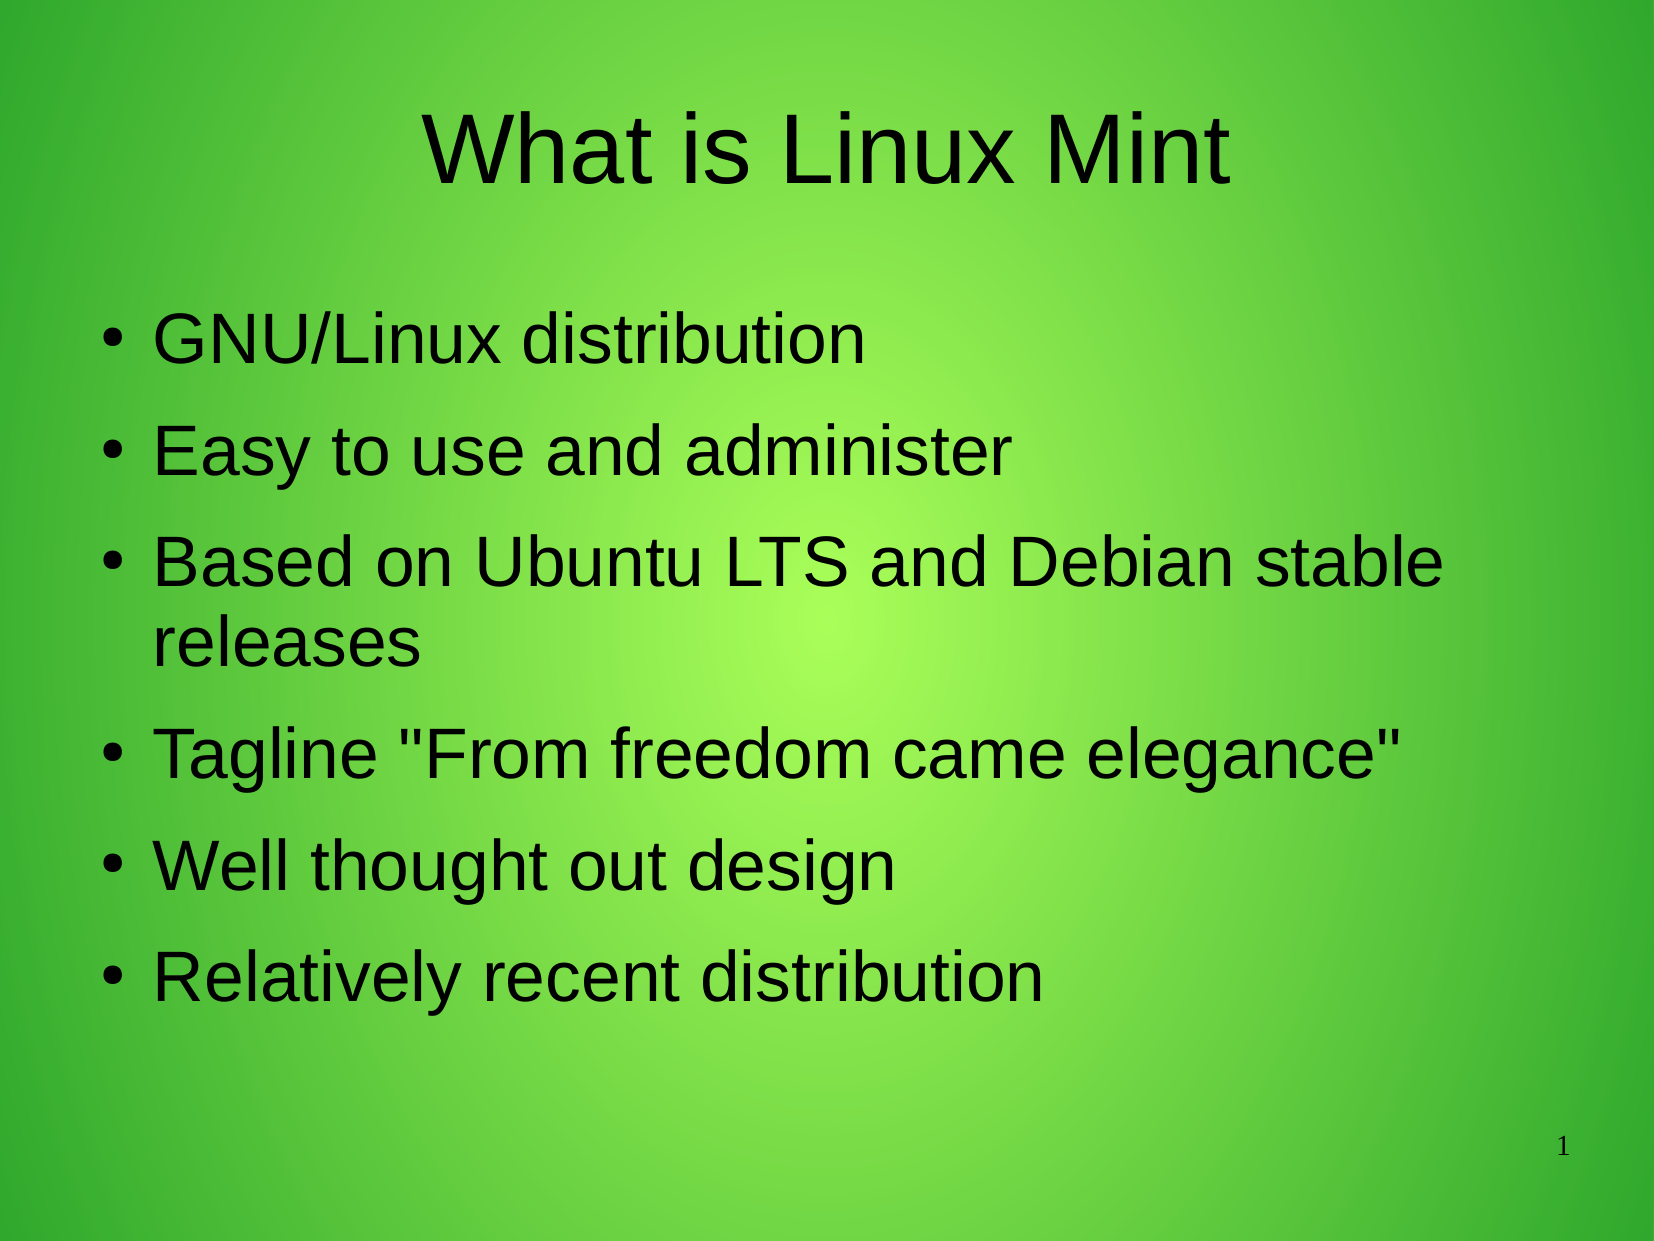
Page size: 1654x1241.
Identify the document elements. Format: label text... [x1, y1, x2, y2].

title What is Linux Mint [82, 47, 1571, 252]
list GNU/Linux distribution Easy to use and administer Based on Ubuntu LTS and Debian stable releases Tagline "From freedom came elegance" Well thought out design Relatively recent distribution [82, 299, 1571, 1019]
